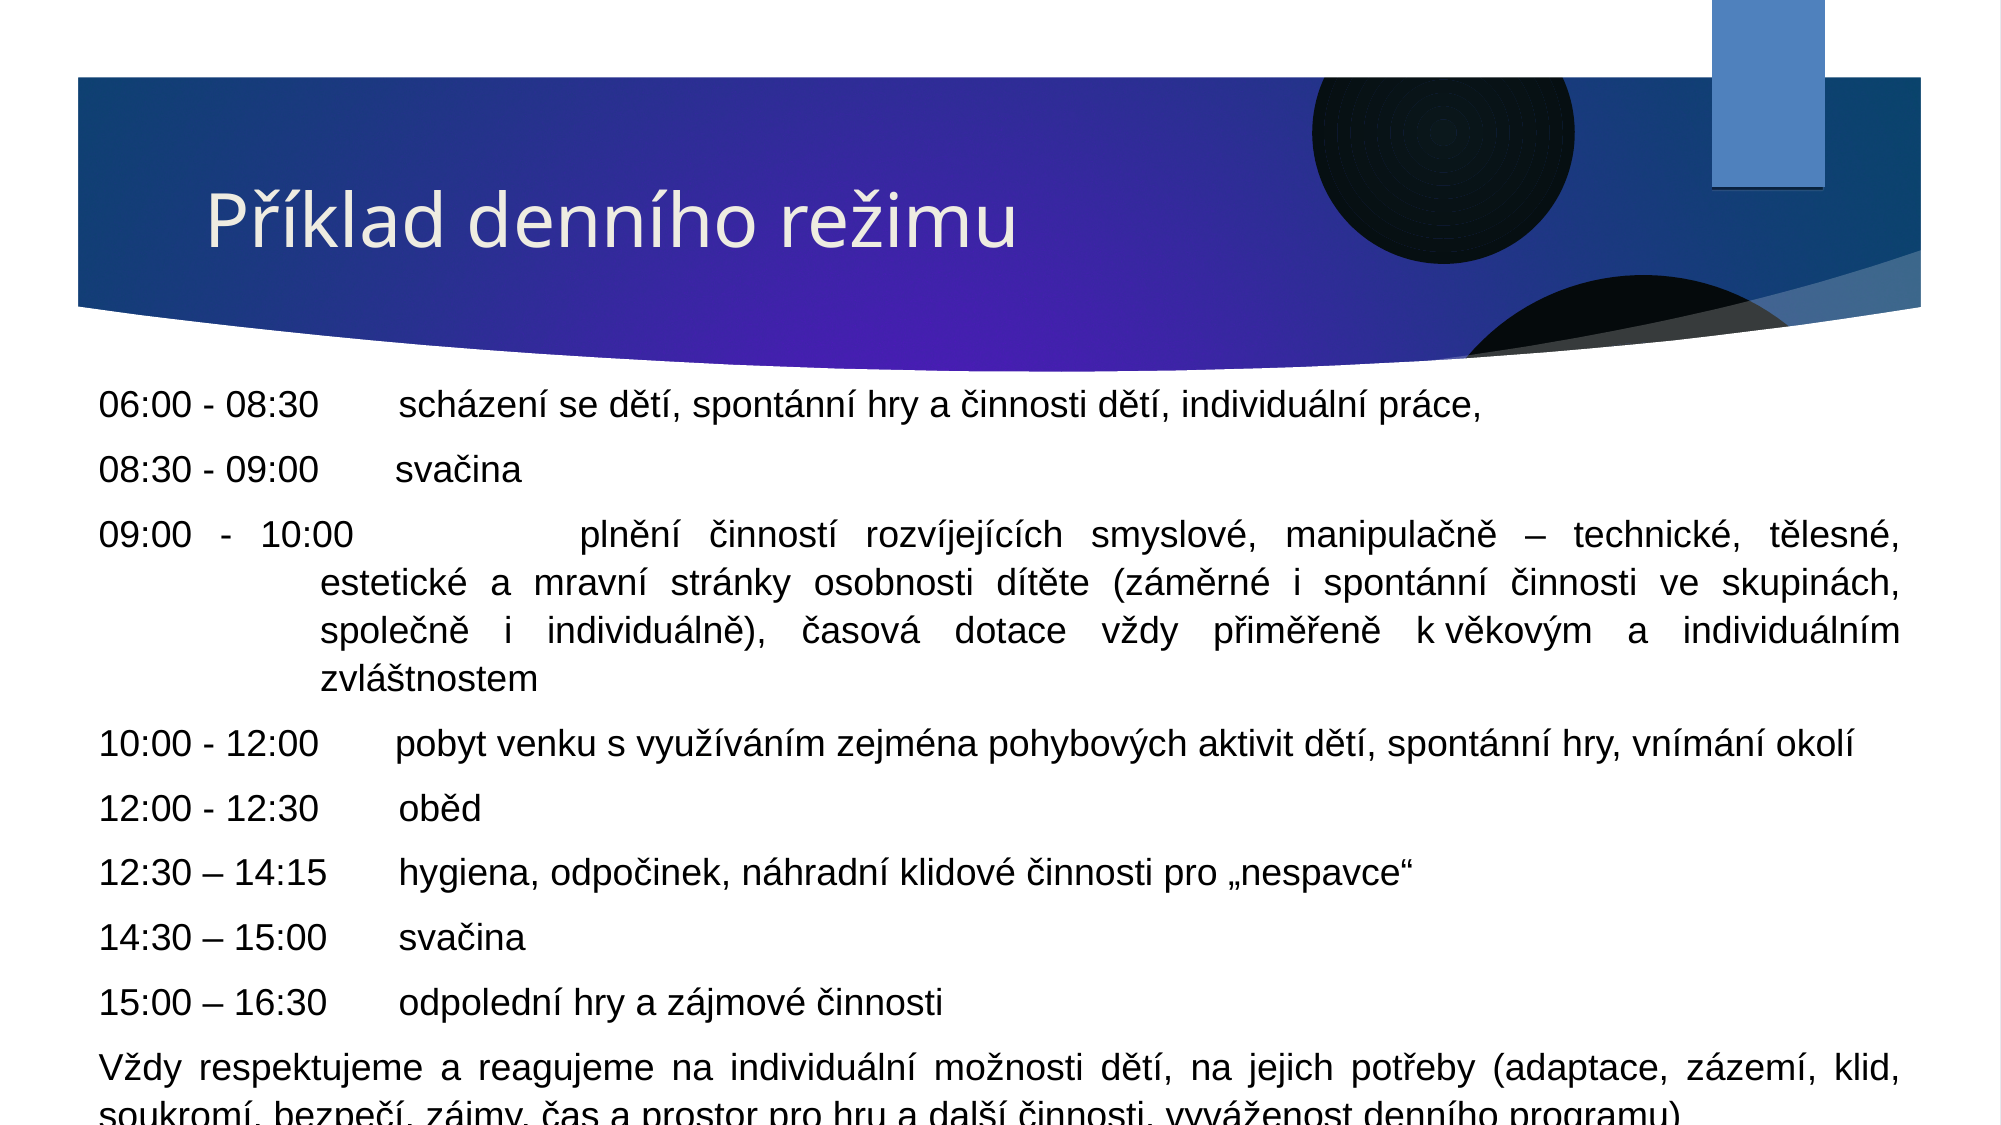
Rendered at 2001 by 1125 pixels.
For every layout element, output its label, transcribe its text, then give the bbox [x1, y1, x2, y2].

text_box 06:00 - 08:30 scházení se dětí, spontánní hry a činnosti dětí, individuální práce, 08:30 - 09:00 svačina 09:00 - 10:00 plnění činností rozvíjejících smyslové, manipulačně – technické, tělesné, estetické a mravní stránky osobnosti dítěte (záměrné i spontánní činnosti ve skupinách, společně i individuálně), časová dotace vždy přiměřeně k věkovým a individuálním zvláštnostem 10:00 - 12:00 pobyt venku s využíváním zejména pohybových aktivit dětí, spontánní hry, vnímání okolí 12:00 - 12:30 oběd 12:30 – 14:15 hygiena, odpočinek, náhradní klidové činnosti pro „nespavce“ 14:30 – 15:00 svačina 15:00 – 16:30 odpolední hry a zájmové činnosti Vždy respektujeme a reagujeme na individuální možnosti dětí, na jejich potřeby (adaptace, zázemí, klid, soukromí, bezpečí, zájmy, čas a prostor pro hru a další činnosti, vyváženost denního programu) [83, 369, 1917, 1100]
title Příklad denního režimu [189, 159, 1627, 276]
